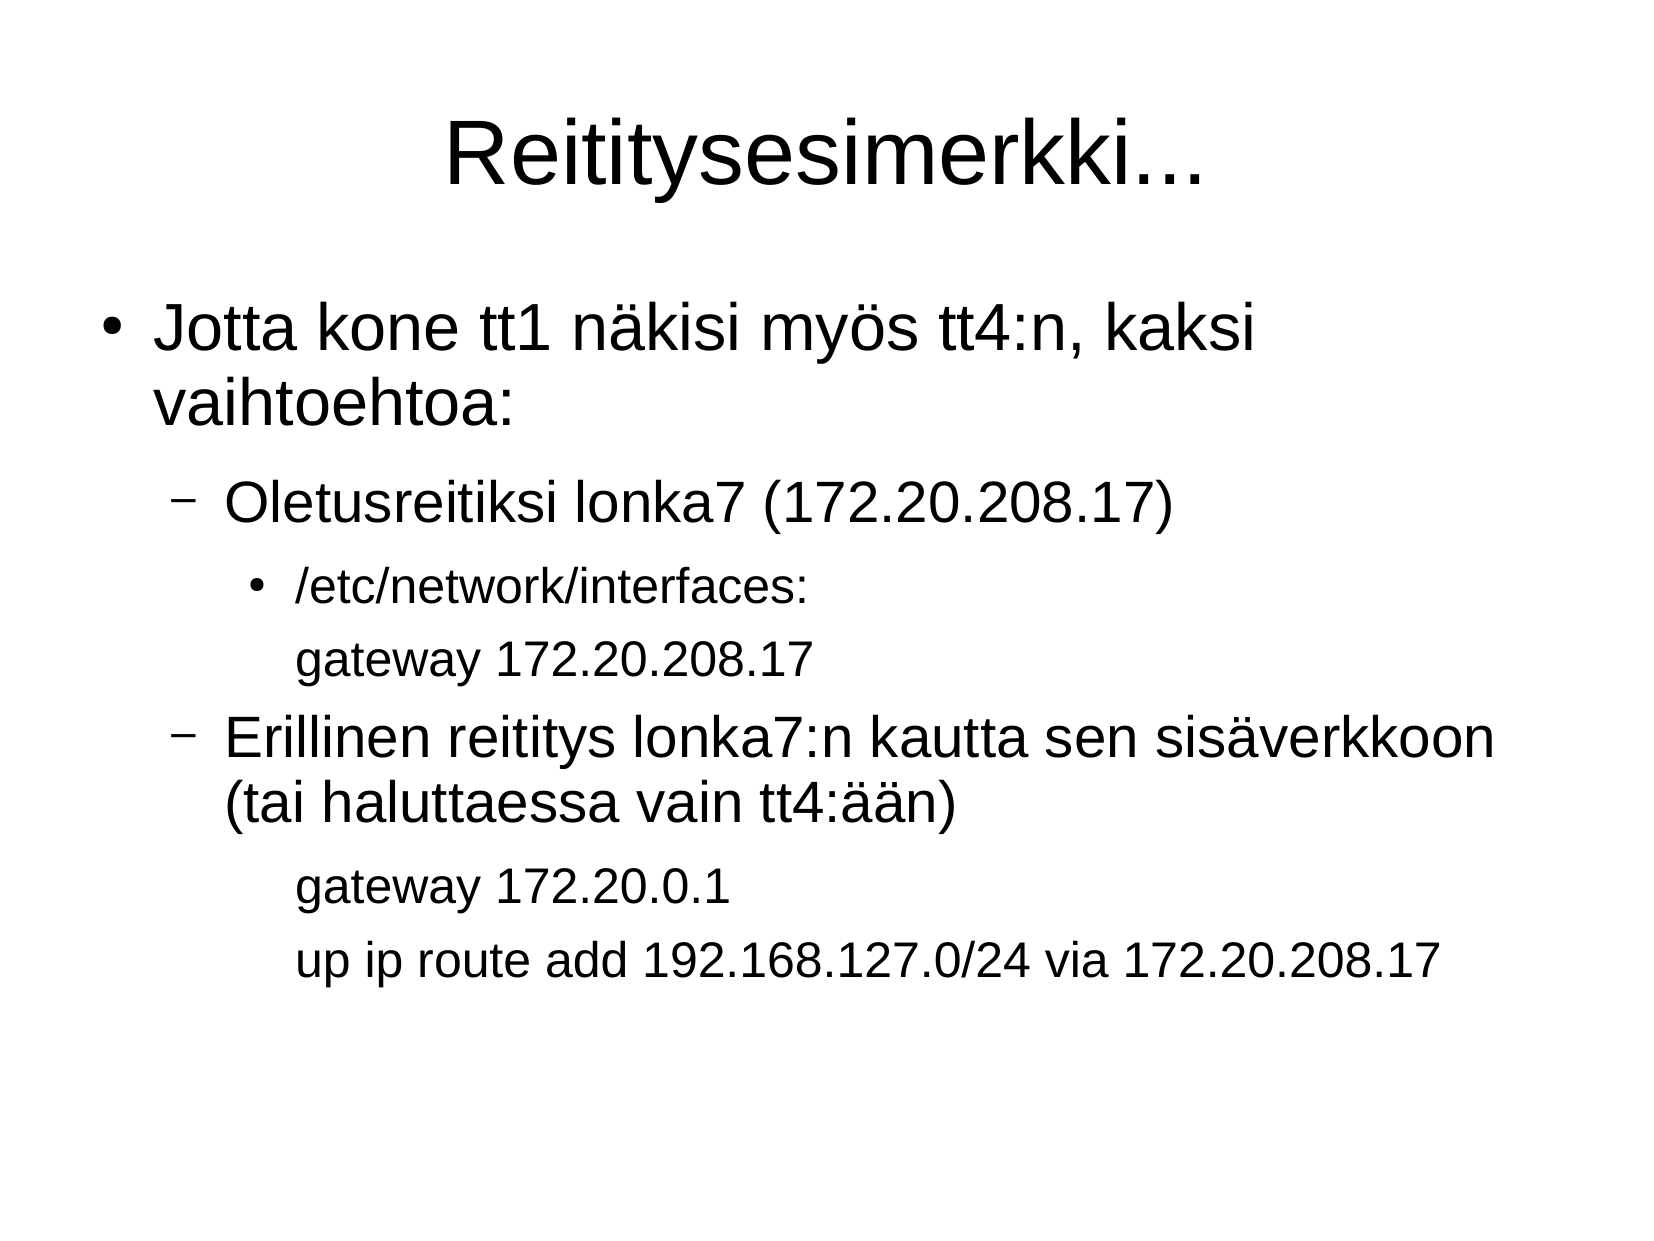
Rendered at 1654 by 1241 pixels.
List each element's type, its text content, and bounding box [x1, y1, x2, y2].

title Reititysesimerkki... [82, 49, 1571, 257]
list Jotta kone tt1 näkisi myös tt4:n, kaksi vaihtoehtoa: Oletusreitiksi lonka7 (172.20.208.17) /etc/network/interfaces: gateway 172.20.208.17 Erillinen reititys lonka7:n kautta sen sisäverkkoon (tai haluttaessa vain tt4:ään) gateway 172.20.0.1 up ip route add 192.168.127.0/24 via 172.20.208.17 [82, 290, 1571, 1010]
